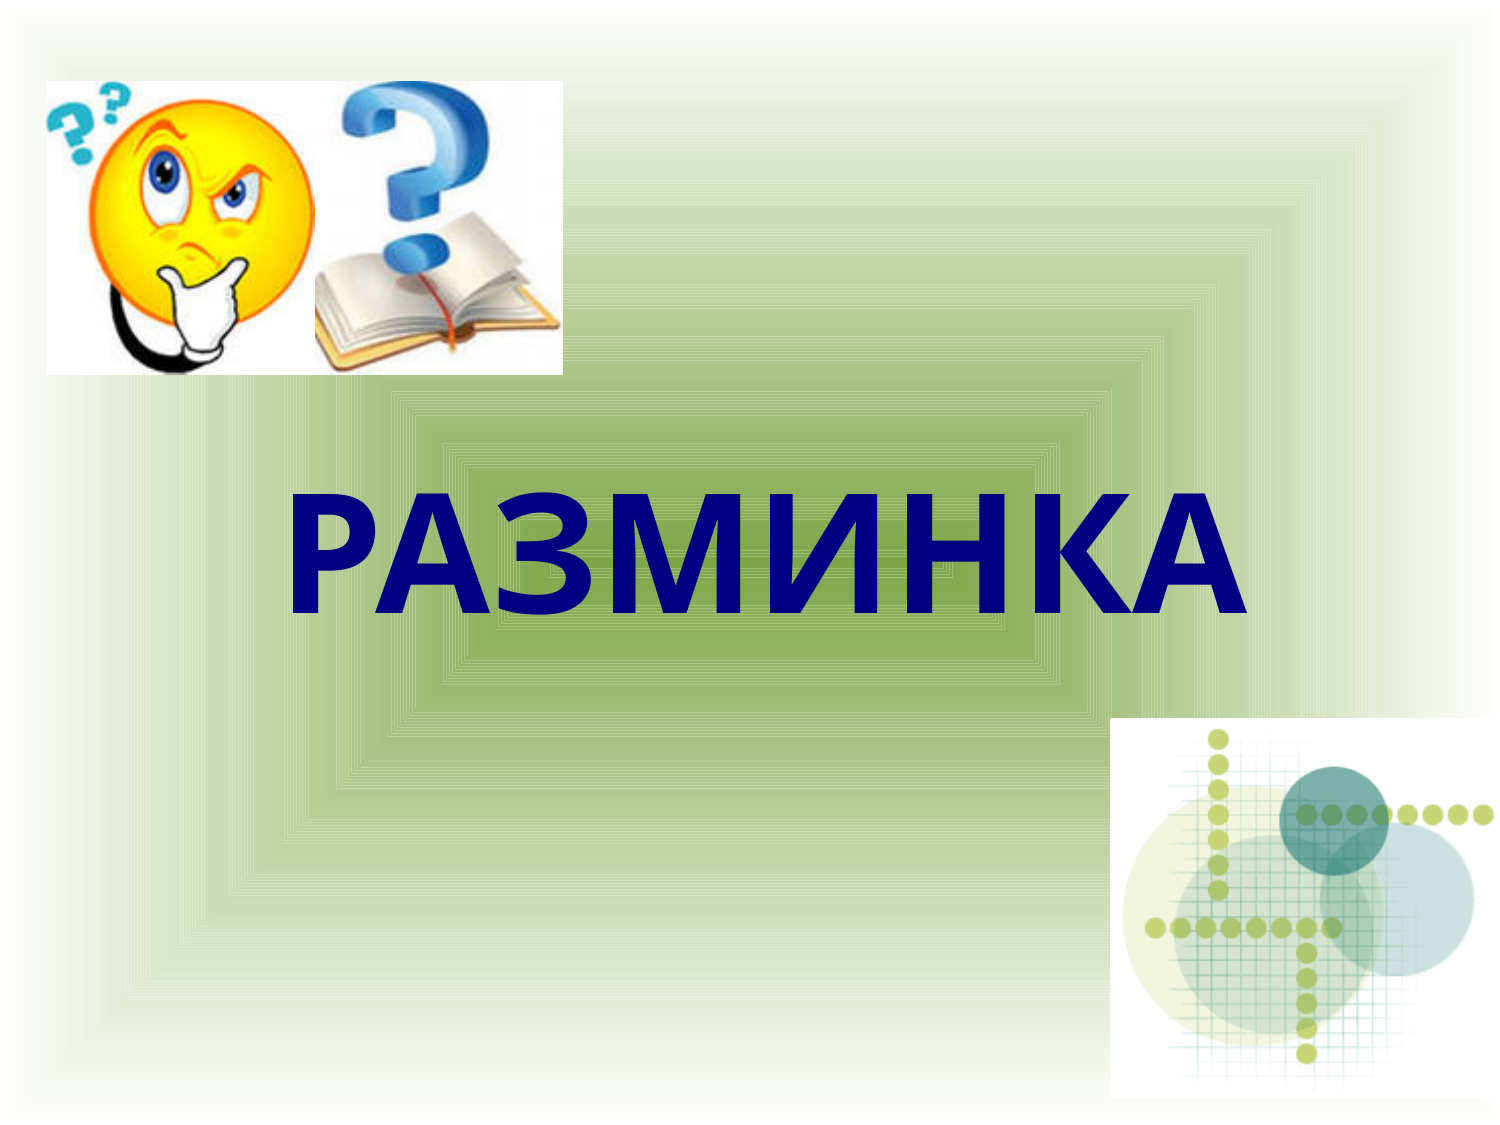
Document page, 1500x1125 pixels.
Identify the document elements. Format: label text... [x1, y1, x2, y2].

text_box РАЗМИНКА [80, 147, 1447, 945]
picture [46, 82, 563, 376]
